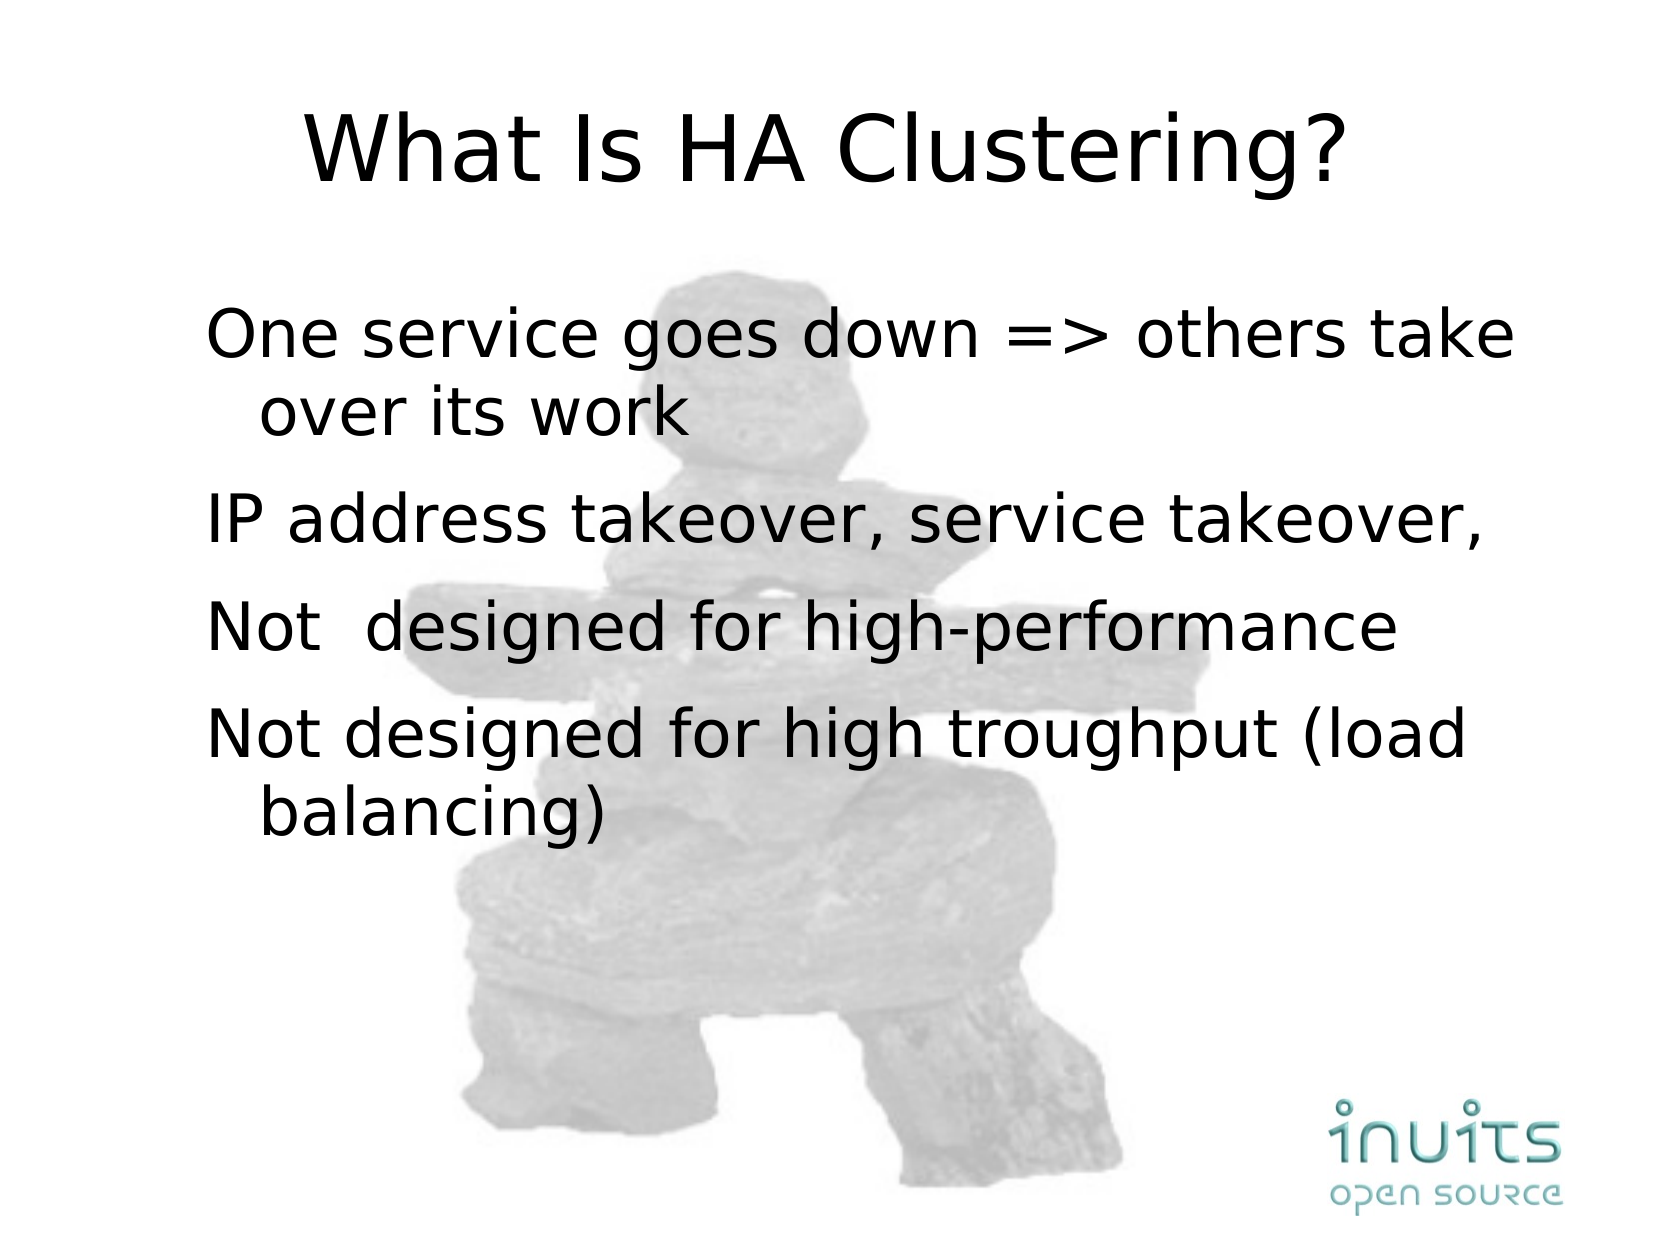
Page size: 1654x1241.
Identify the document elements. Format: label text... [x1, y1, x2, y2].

list One service goes down => others take over its work IP address takeover, service takeover, Not designed for high-performance Not designed for high troughput (load balancing) [187, 188, 1601, 1240]
title What Is HA Clustering? [121, 75, 1533, 226]
